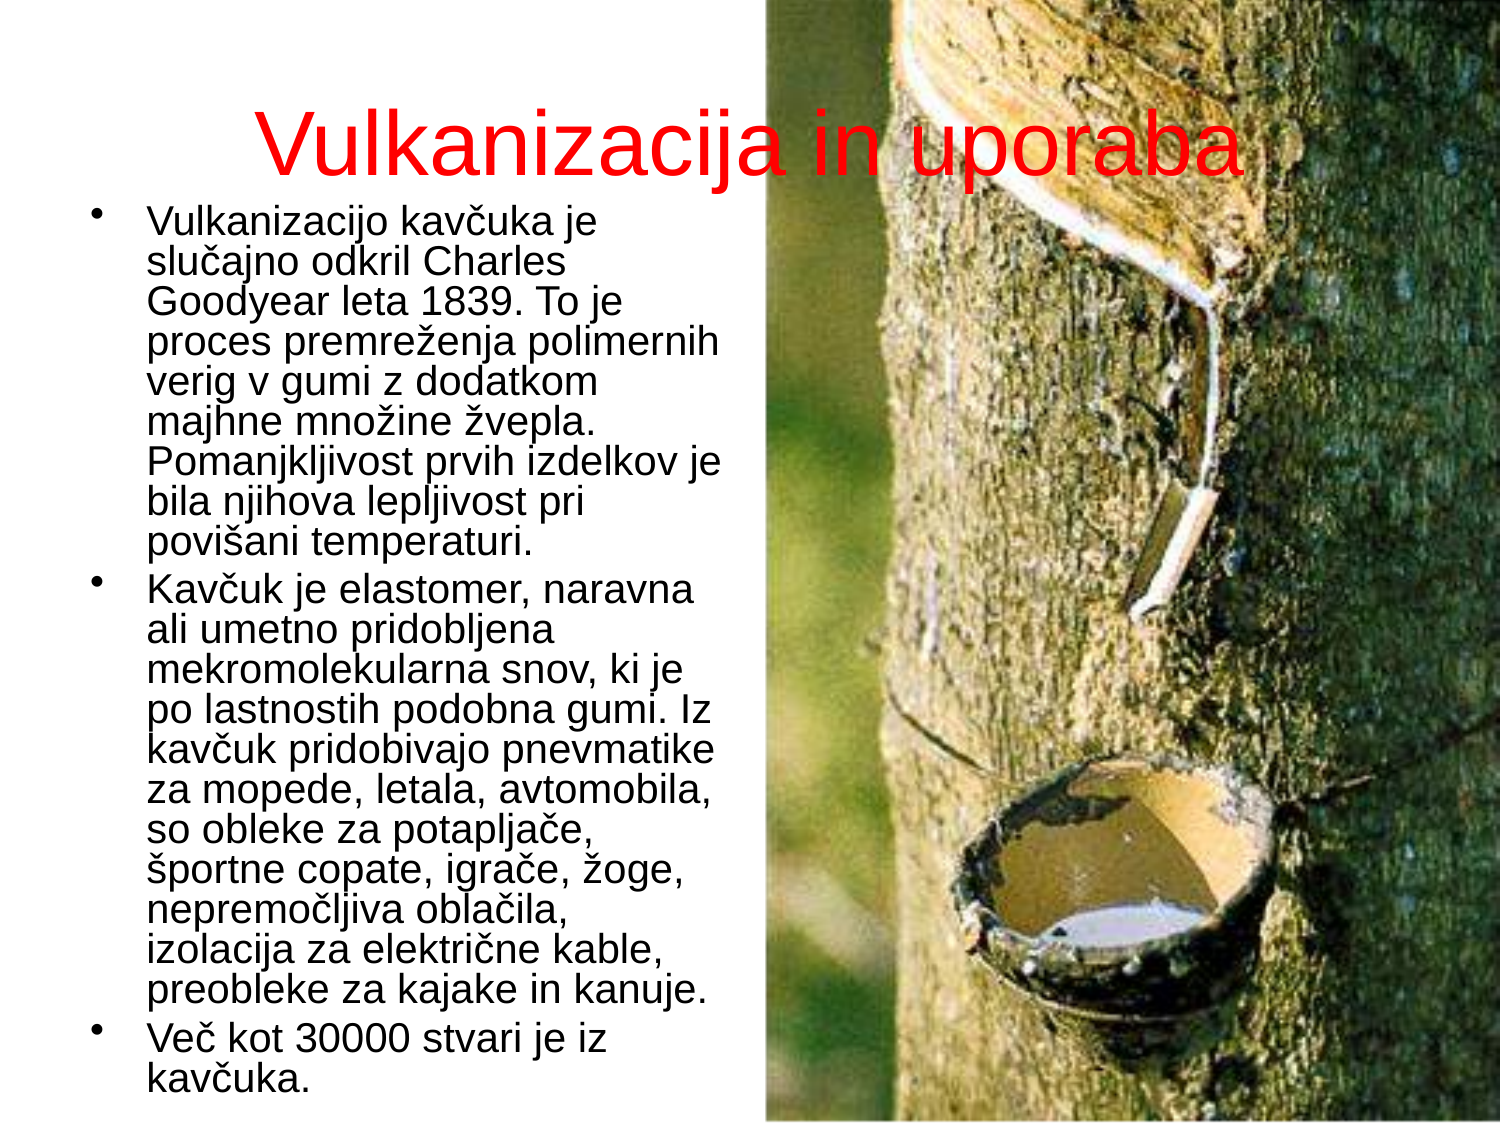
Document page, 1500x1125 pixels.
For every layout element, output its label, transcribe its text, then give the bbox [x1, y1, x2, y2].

list Vulkanizacijo kavčuka je slučajno odkril Charles Goodyear leta 1839. To je proces premreženja polimernih verig v gumi z dodatkom majhne množine žvepla. Pomanjkljivost prvih izdelkov je bila njihova lepljivost pri povišani temperaturi. Kavčuk je elastomer, naravna ali umetno pridobljena mekromolekularna snov, ki je po lastnostih podobna gumi. Iz kavčuk pridobivajo pnevmatike za mopede, letala, avtomobila, so obleke za potapljače, športne copate, igrače, žoge, nepremočljiva oblačila, izolacija za električne kable, preobleke za kajake in kanuje. Več kot 30000 stvari je iz kavčuka. [75, 196, 738, 1125]
title Vulkanizacija in uporaba [75, 45, 1425, 233]
picture [764, 0, 1500, 1125]
